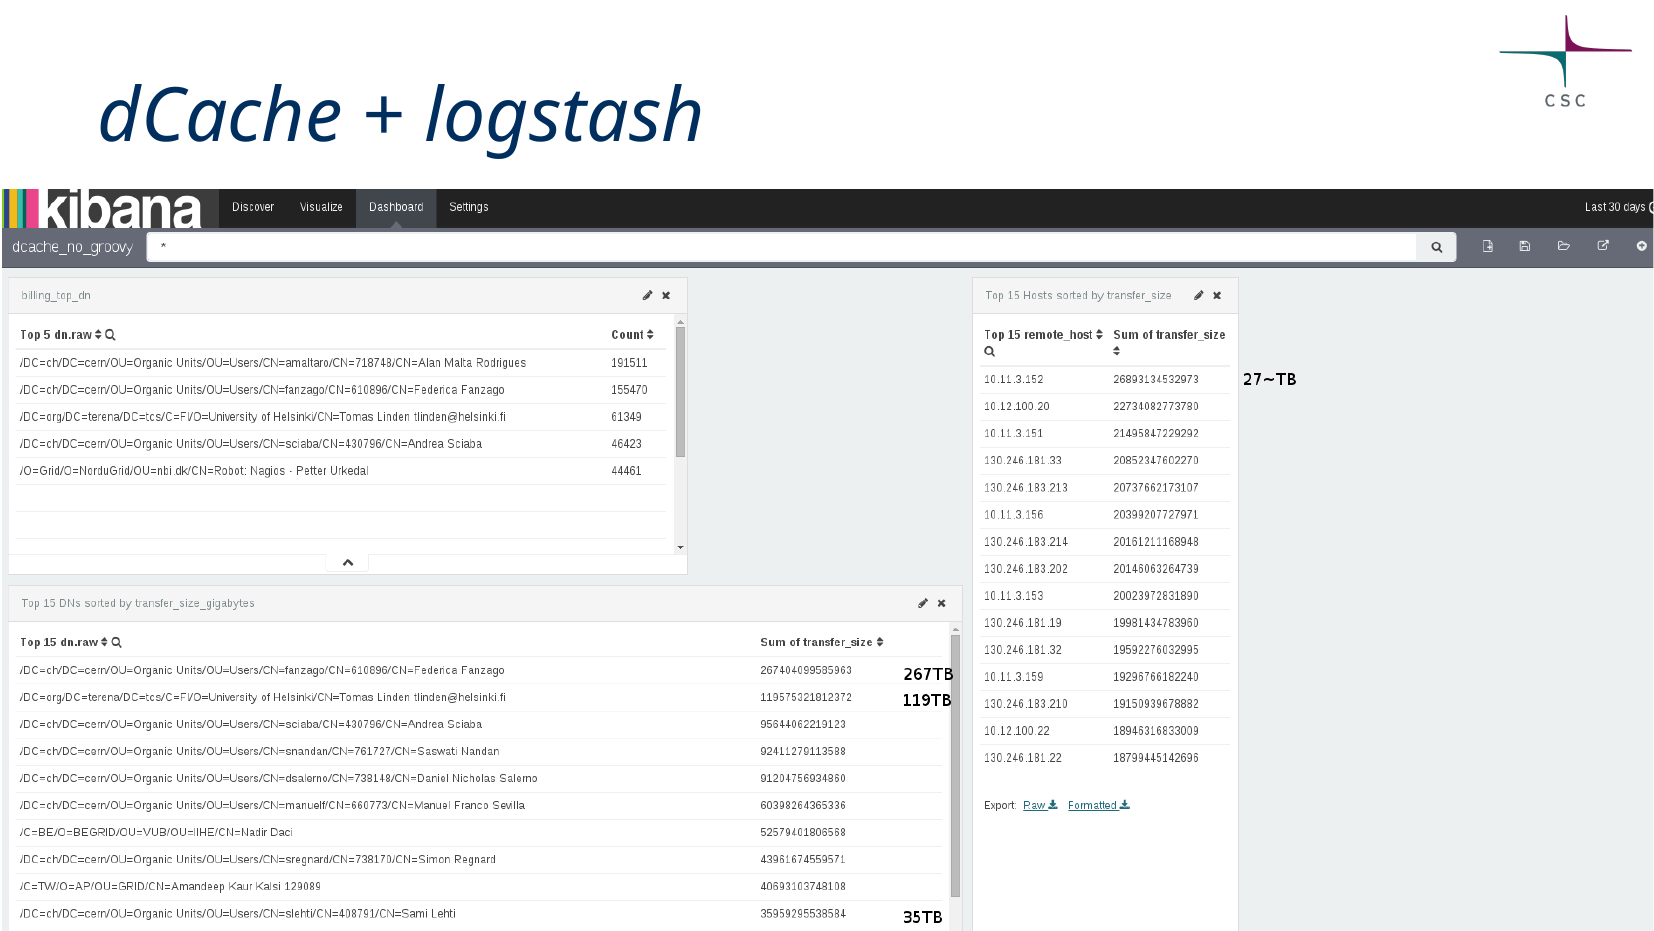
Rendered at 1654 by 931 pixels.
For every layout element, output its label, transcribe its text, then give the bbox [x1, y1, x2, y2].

picture [1499, 15, 1635, 107]
picture [2, 189, 1654, 931]
title dCache + logstash [82, 33, 1483, 189]
